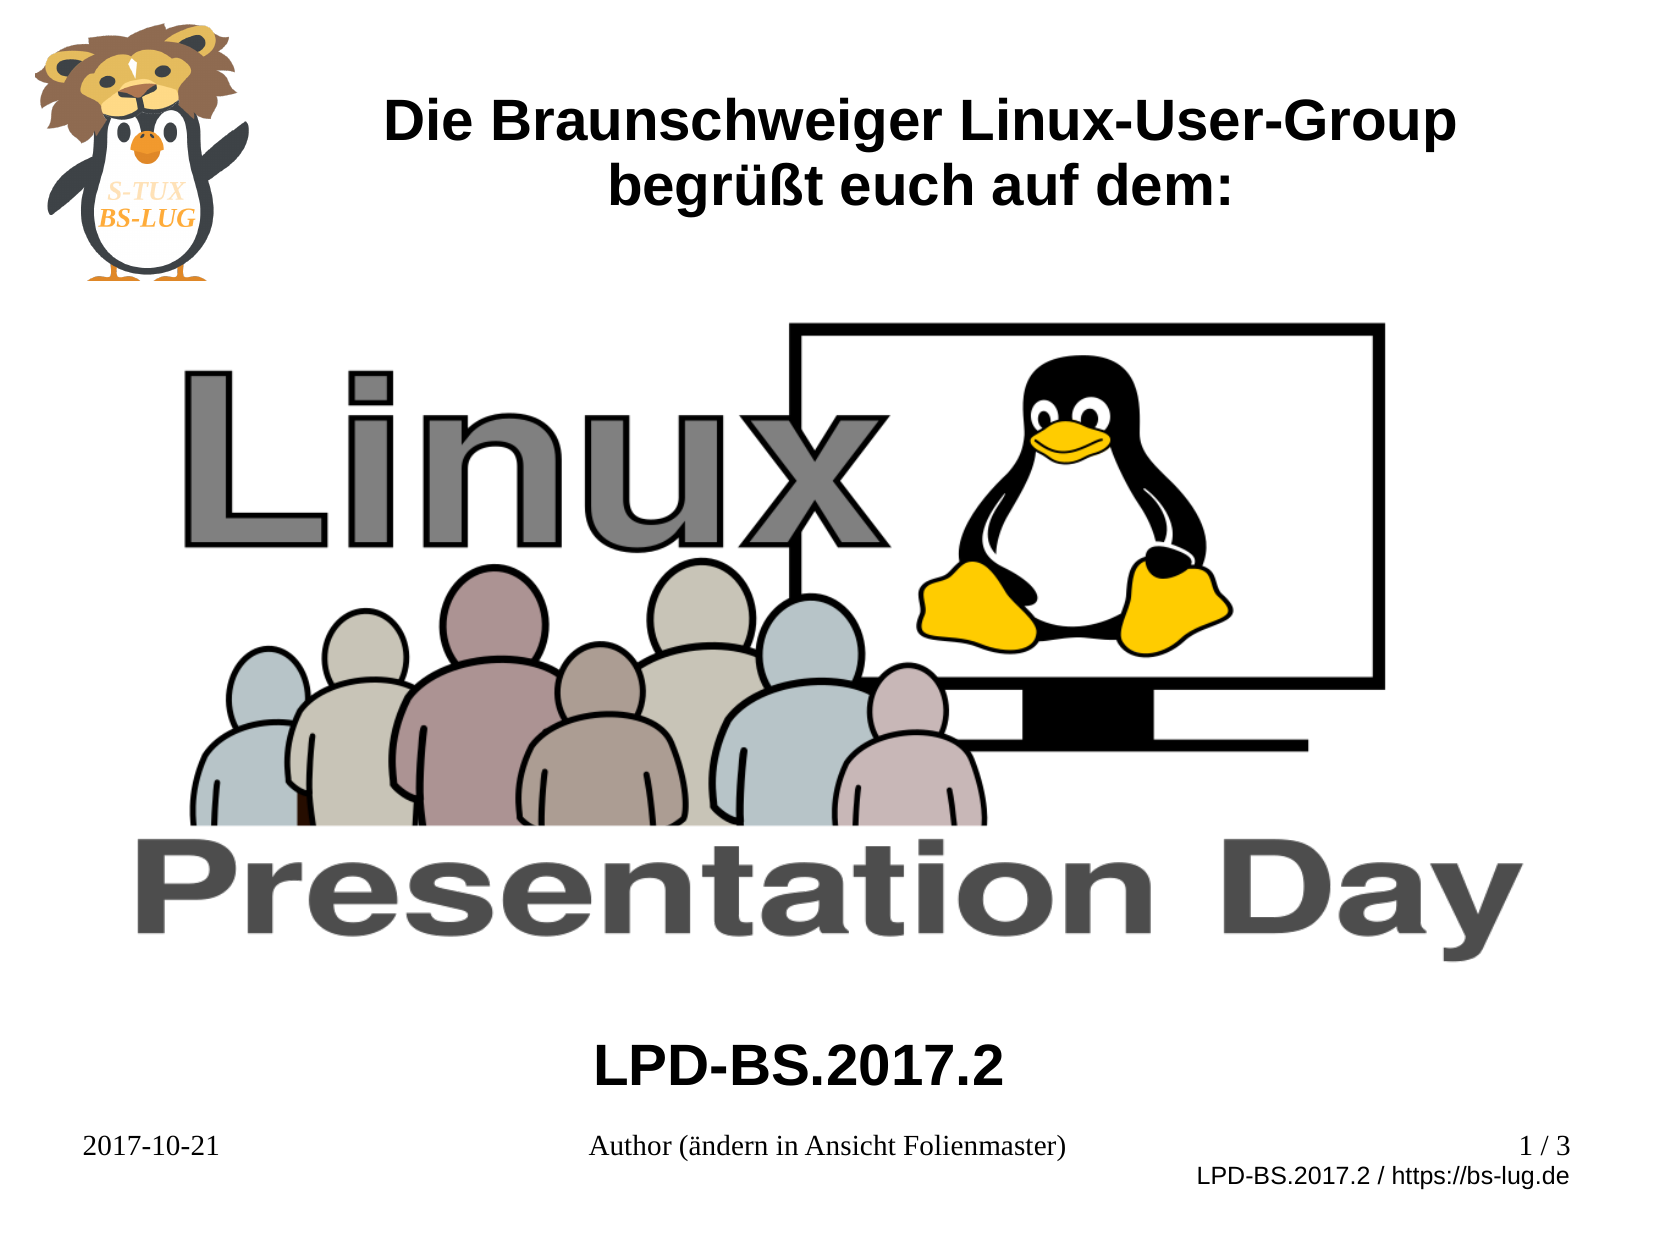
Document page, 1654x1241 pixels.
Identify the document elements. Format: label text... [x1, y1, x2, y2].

subtitle [118, 330, 1571, 1010]
text_box LPD-BS.2017.2 [578, 1024, 1028, 1105]
title Die Braunschweiger Linux-User-Group begrüßt euch auf dem: [271, 49, 1571, 257]
picture [35, 23, 1560, 1004]
